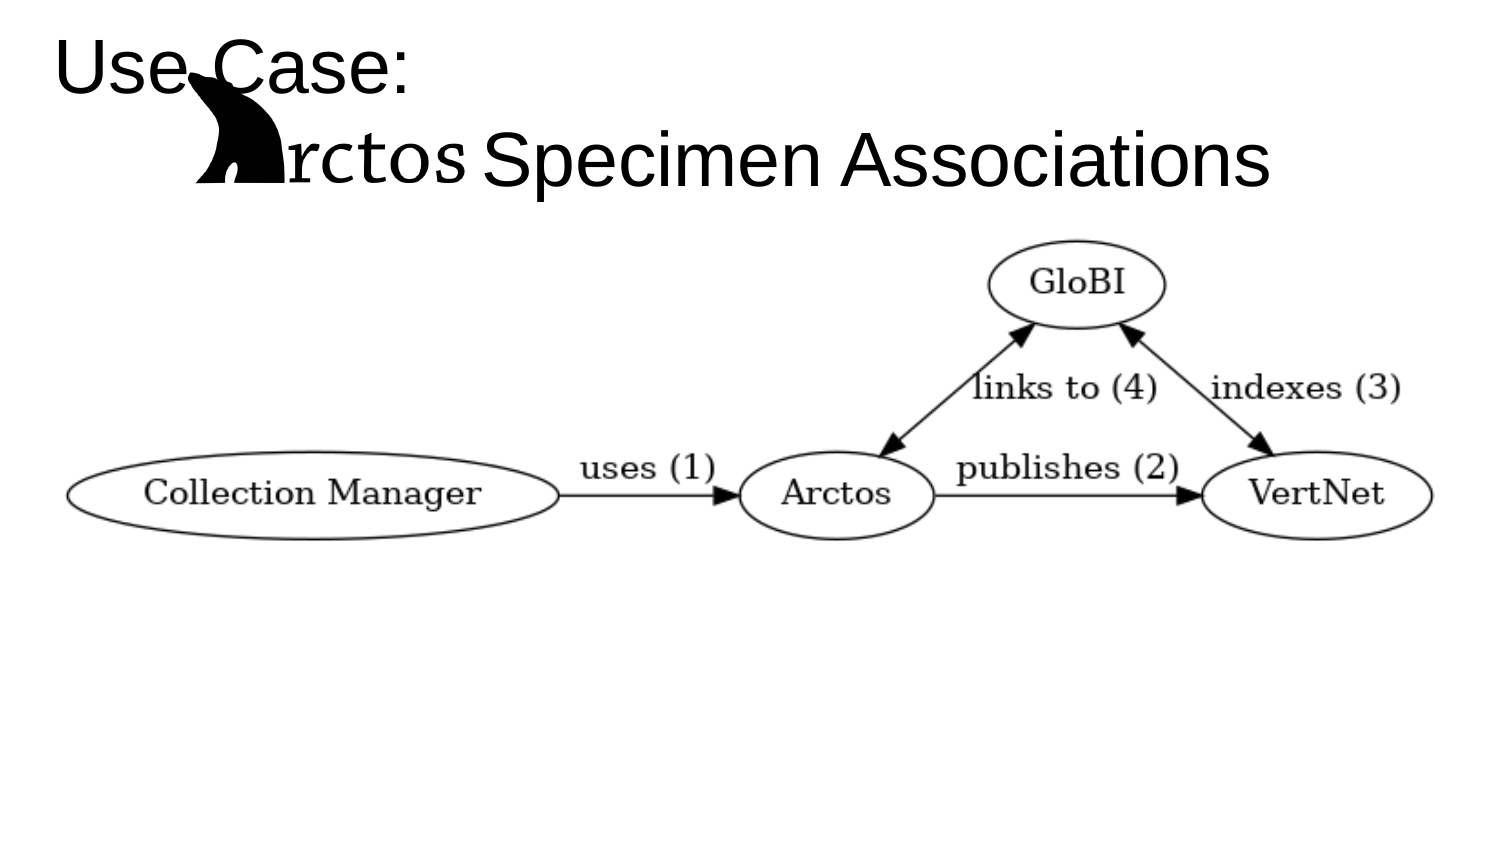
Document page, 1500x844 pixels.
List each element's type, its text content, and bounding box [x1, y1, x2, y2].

picture [58, 232, 1442, 551]
text_box Use Case: Specimen Associations [16, 1, 1442, 142]
picture [163, 23, 494, 217]
